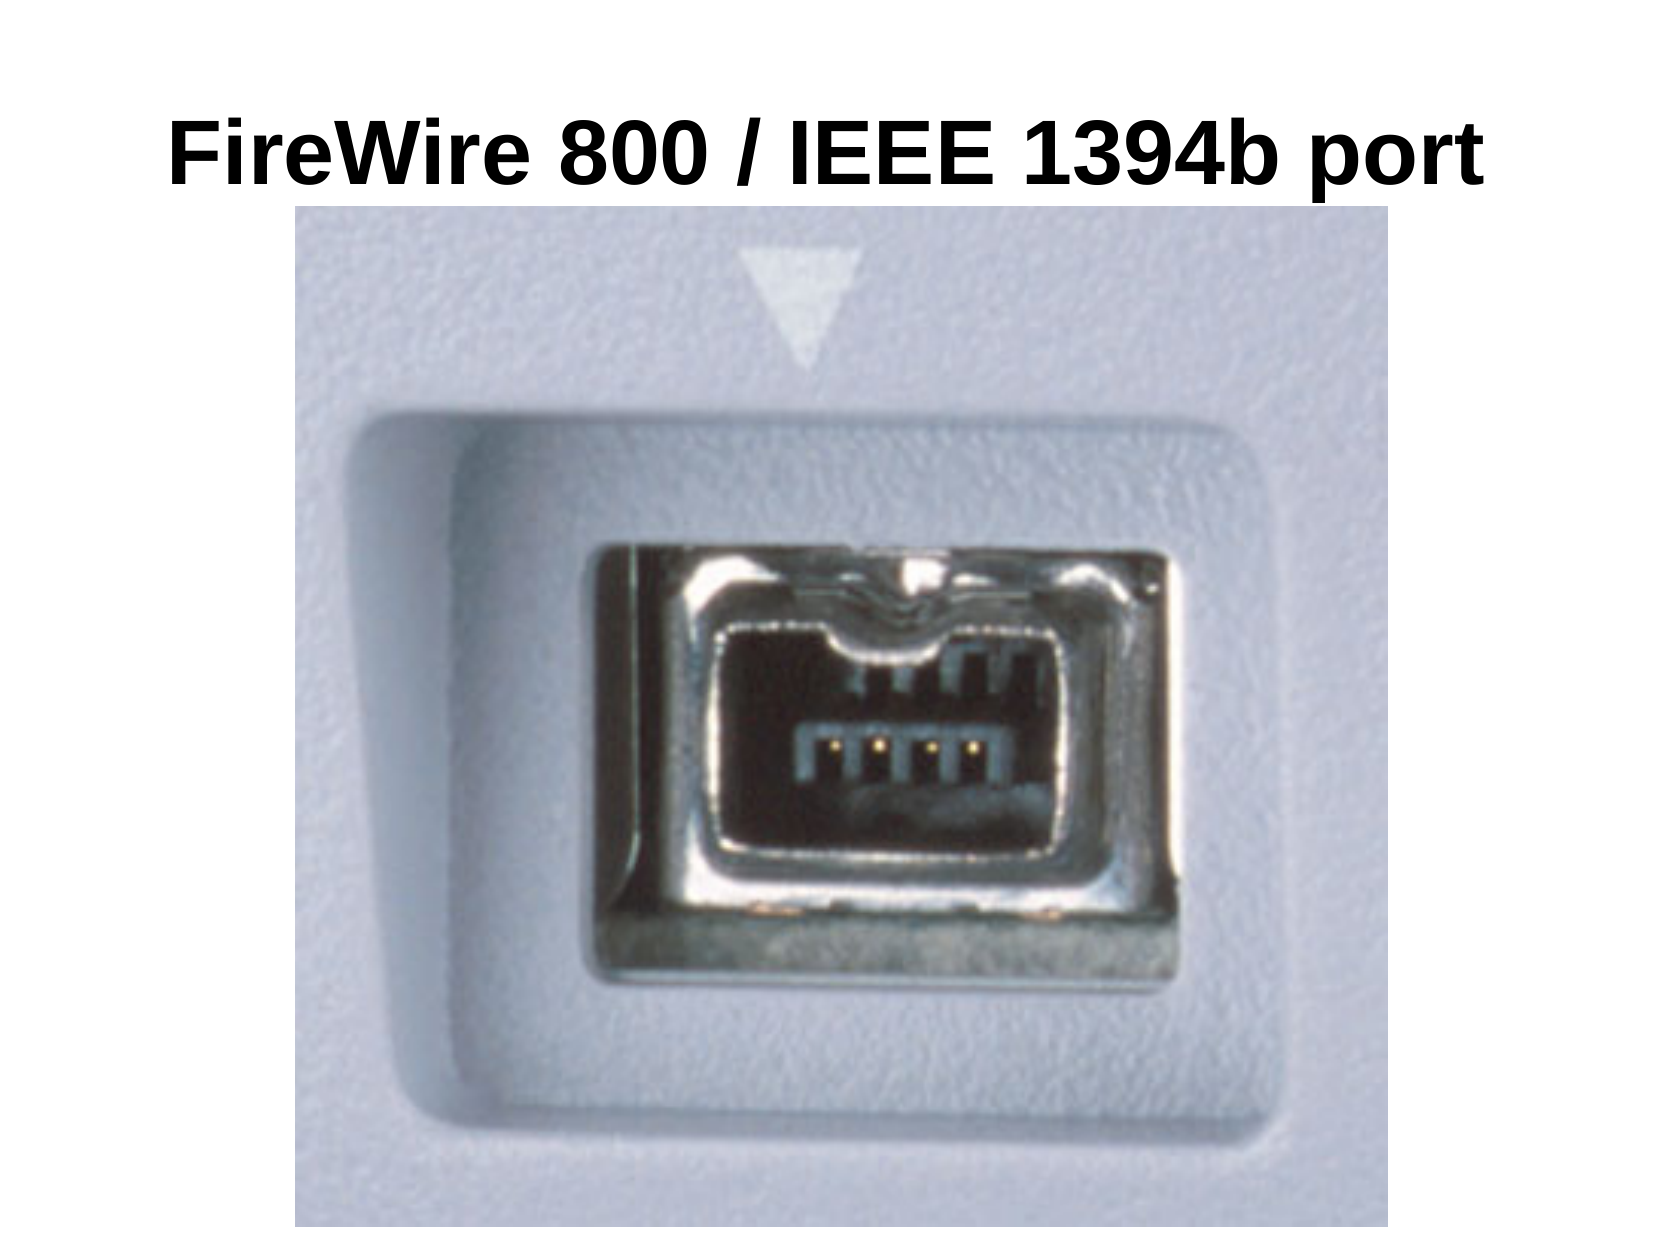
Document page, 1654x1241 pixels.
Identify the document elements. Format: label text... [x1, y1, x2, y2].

title FireWire 800 / IEEE 1394b port [82, 56, 1571, 250]
picture [295, 206, 1388, 1227]
